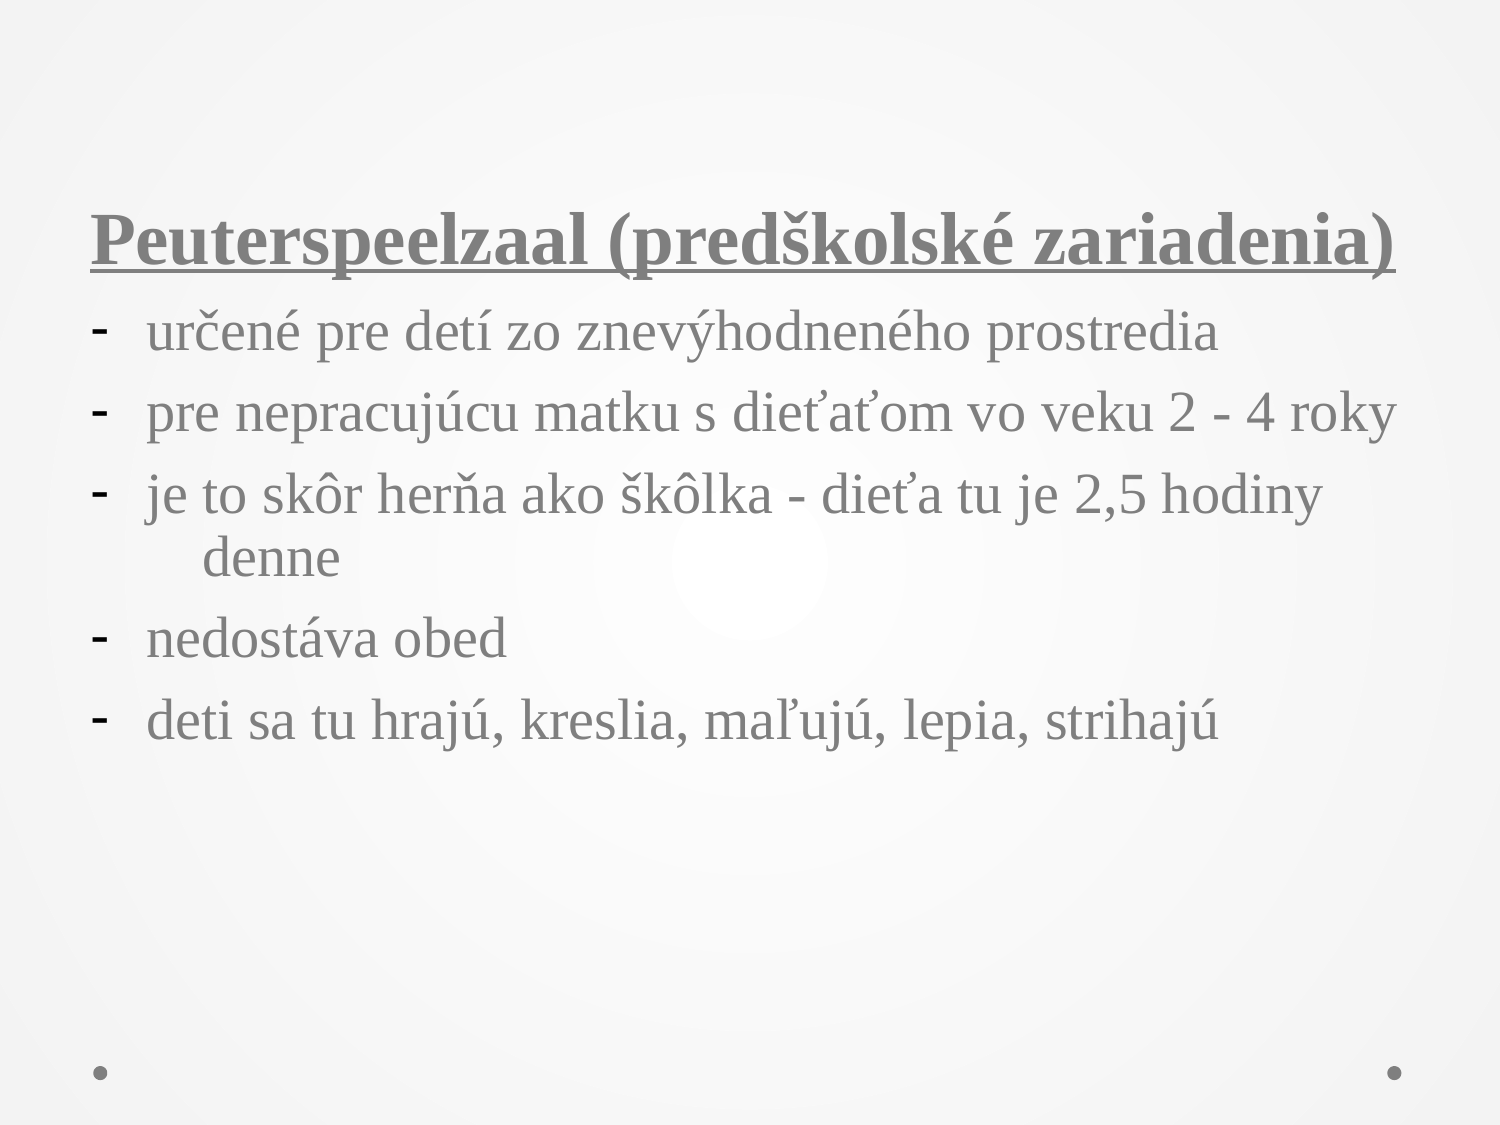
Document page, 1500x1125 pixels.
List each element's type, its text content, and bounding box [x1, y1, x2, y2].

list Peuterspeelzaal (predškolské zariadenia) určené pre detí zo znevýhodneného prostredia pre nepracujúcu matku s dieťaťom vo veku 2 - 4 roky je to skôr herňa ako škôlka - dieťa tu je 2,5 hodiny denne nedostáva obed deti sa tu hrajú, kreslia, maľujú, lepia, strihajú [75, 113, 1426, 1005]
